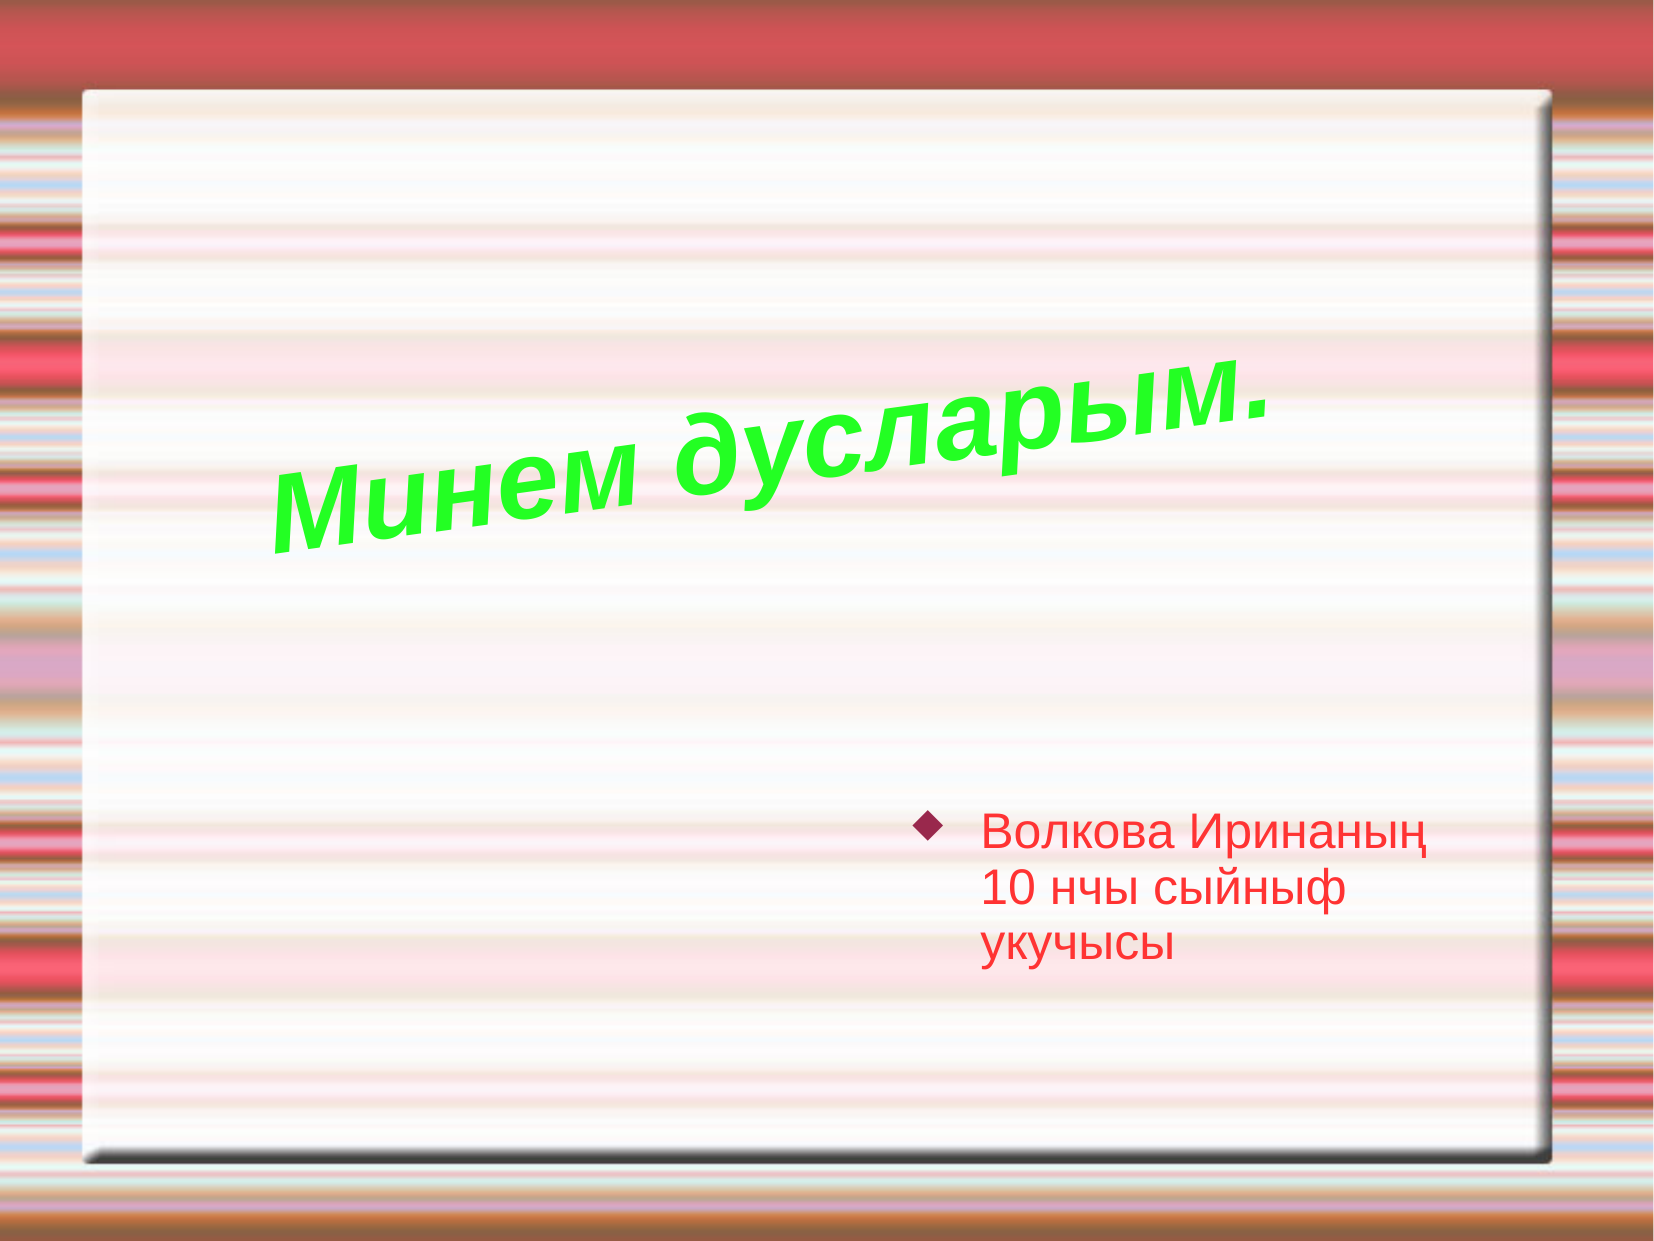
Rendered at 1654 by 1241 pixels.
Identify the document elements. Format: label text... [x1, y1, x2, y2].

title Минем дусларым. [56, 246, 1484, 646]
picture [0, 0, 1654, 1241]
list Волкова Иринаның 10 нчы сыйныф укучысы [897, 803, 1516, 1132]
